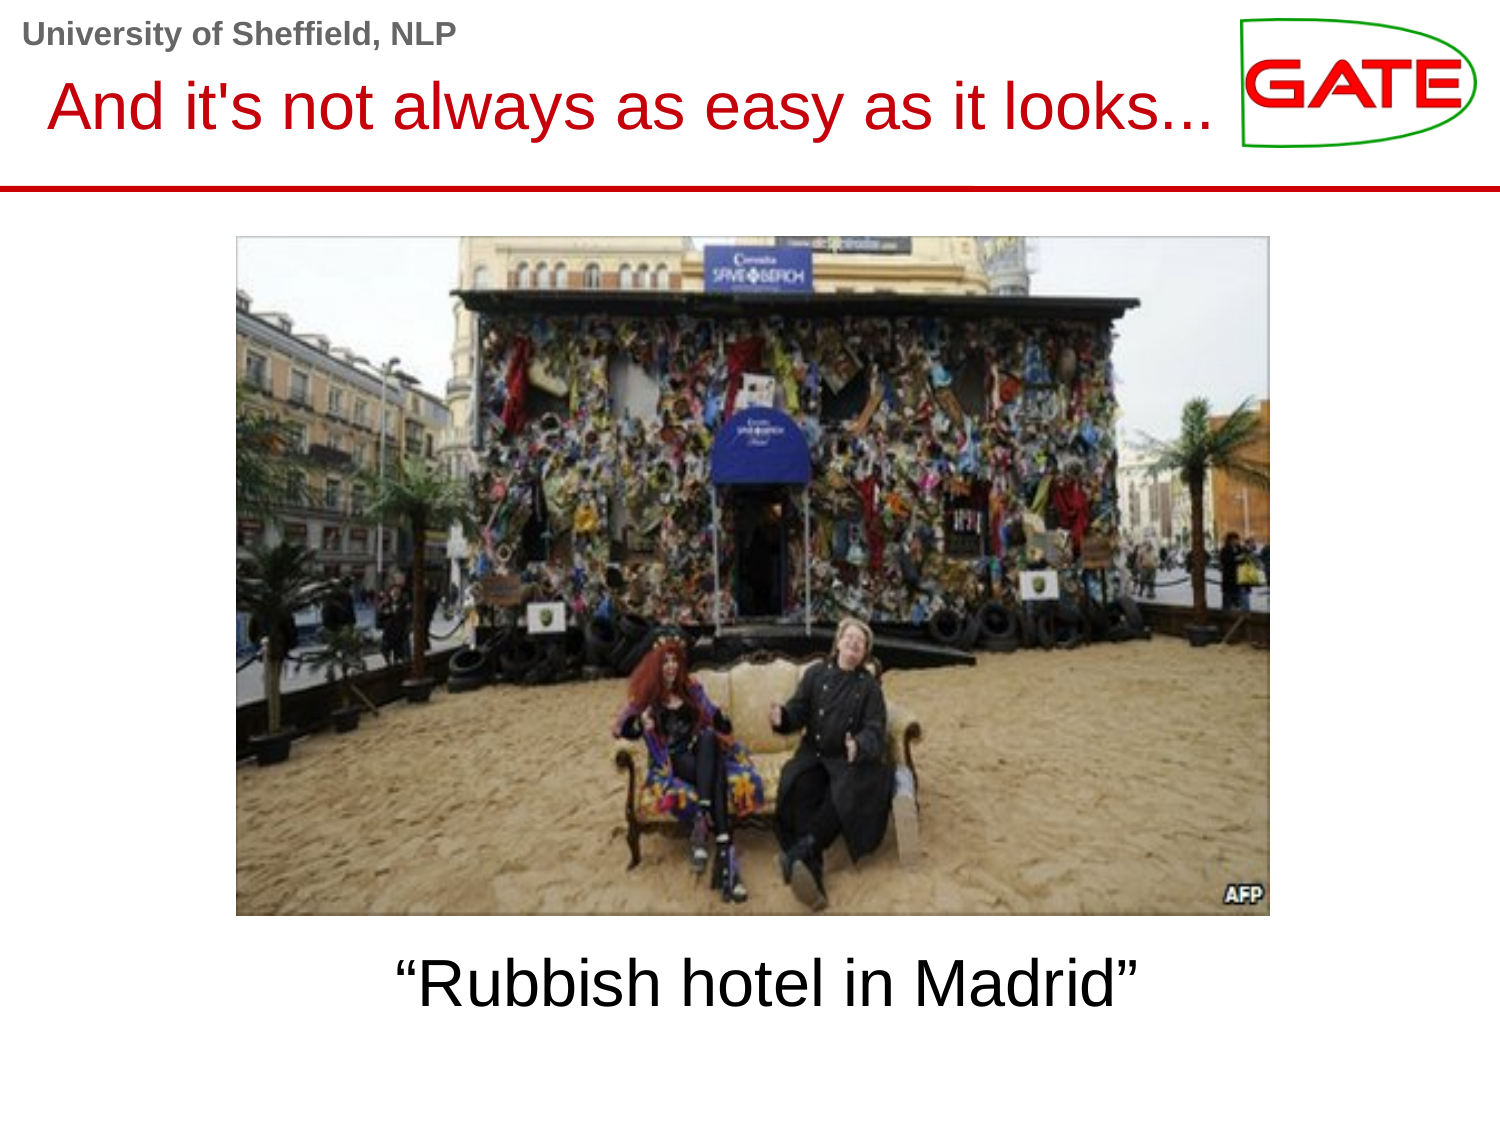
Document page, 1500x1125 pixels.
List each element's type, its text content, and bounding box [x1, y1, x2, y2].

title And it's not always as easy as it looks... [47, 47, 1267, 168]
text_box “Rubbish hotel in Madrid” [383, 938, 1152, 1125]
picture [236, 236, 1270, 916]
picture [1240, 18, 1477, 148]
